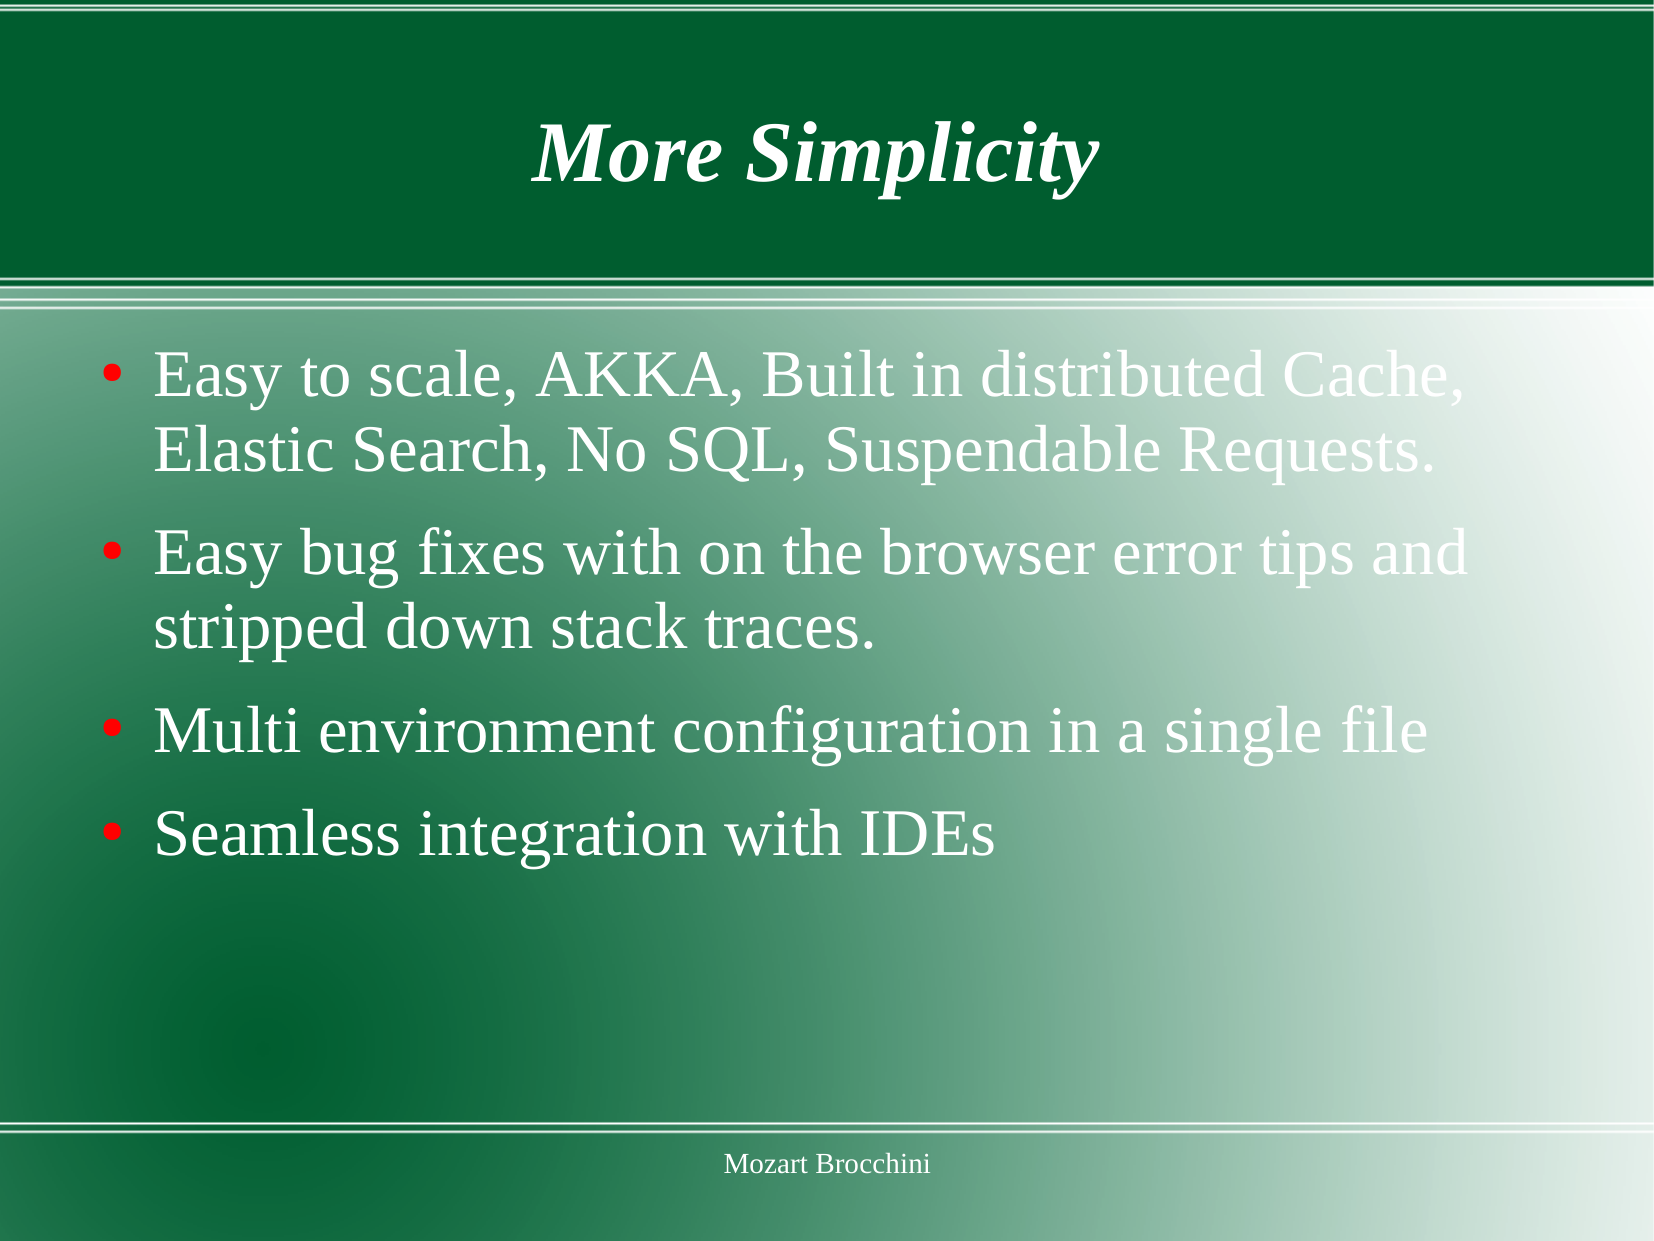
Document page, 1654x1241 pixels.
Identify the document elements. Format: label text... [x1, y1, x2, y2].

picture [0, 0, 1654, 1241]
list Easy to scale, AKKA, Built in distributed Cache, Elastic Search, No SQL, Suspendable Requests. Easy bug fixes with on the browser error tips and stripped down stack traces. Multi environment configuration in a single file Seamless integration with IDEs [82, 337, 1571, 1052]
title More Simplicity [82, 49, 1571, 257]
